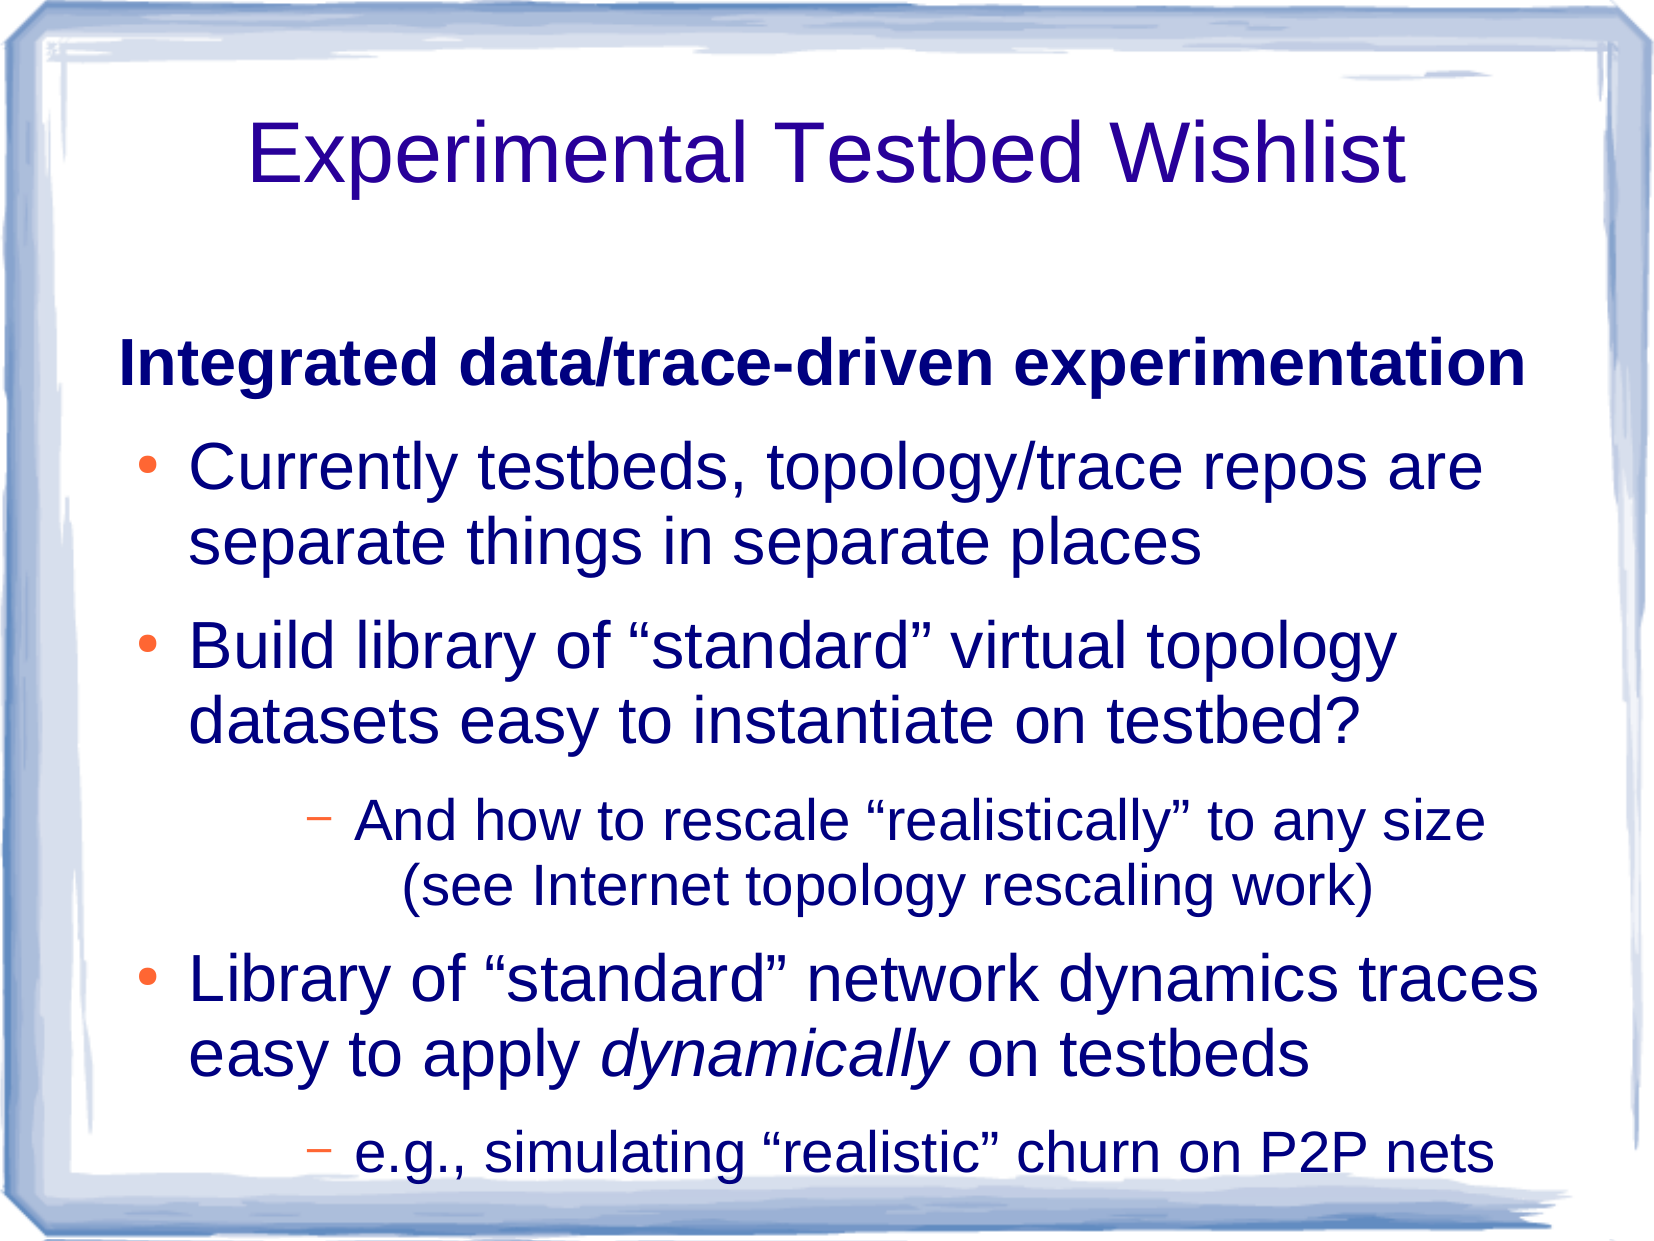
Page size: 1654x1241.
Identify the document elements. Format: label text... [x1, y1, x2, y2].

picture [0, 0, 1654, 1241]
list Integrated data/trace-driven experimentation Currently testbeds, topology/trace repos are separate things in separate places Build library of “standard” virtual topology datasets easy to instantiate on testbed? And how to rescale “realistically” to any size (see Internet topology rescaling work) Library of “standard” network dynamics traces easy to apply dynamically on testbeds e.g., simulating “realistic” churn on P2P nets [118, 324, 1571, 1182]
title Experimental Testbed Wishlist [82, 49, 1571, 257]
